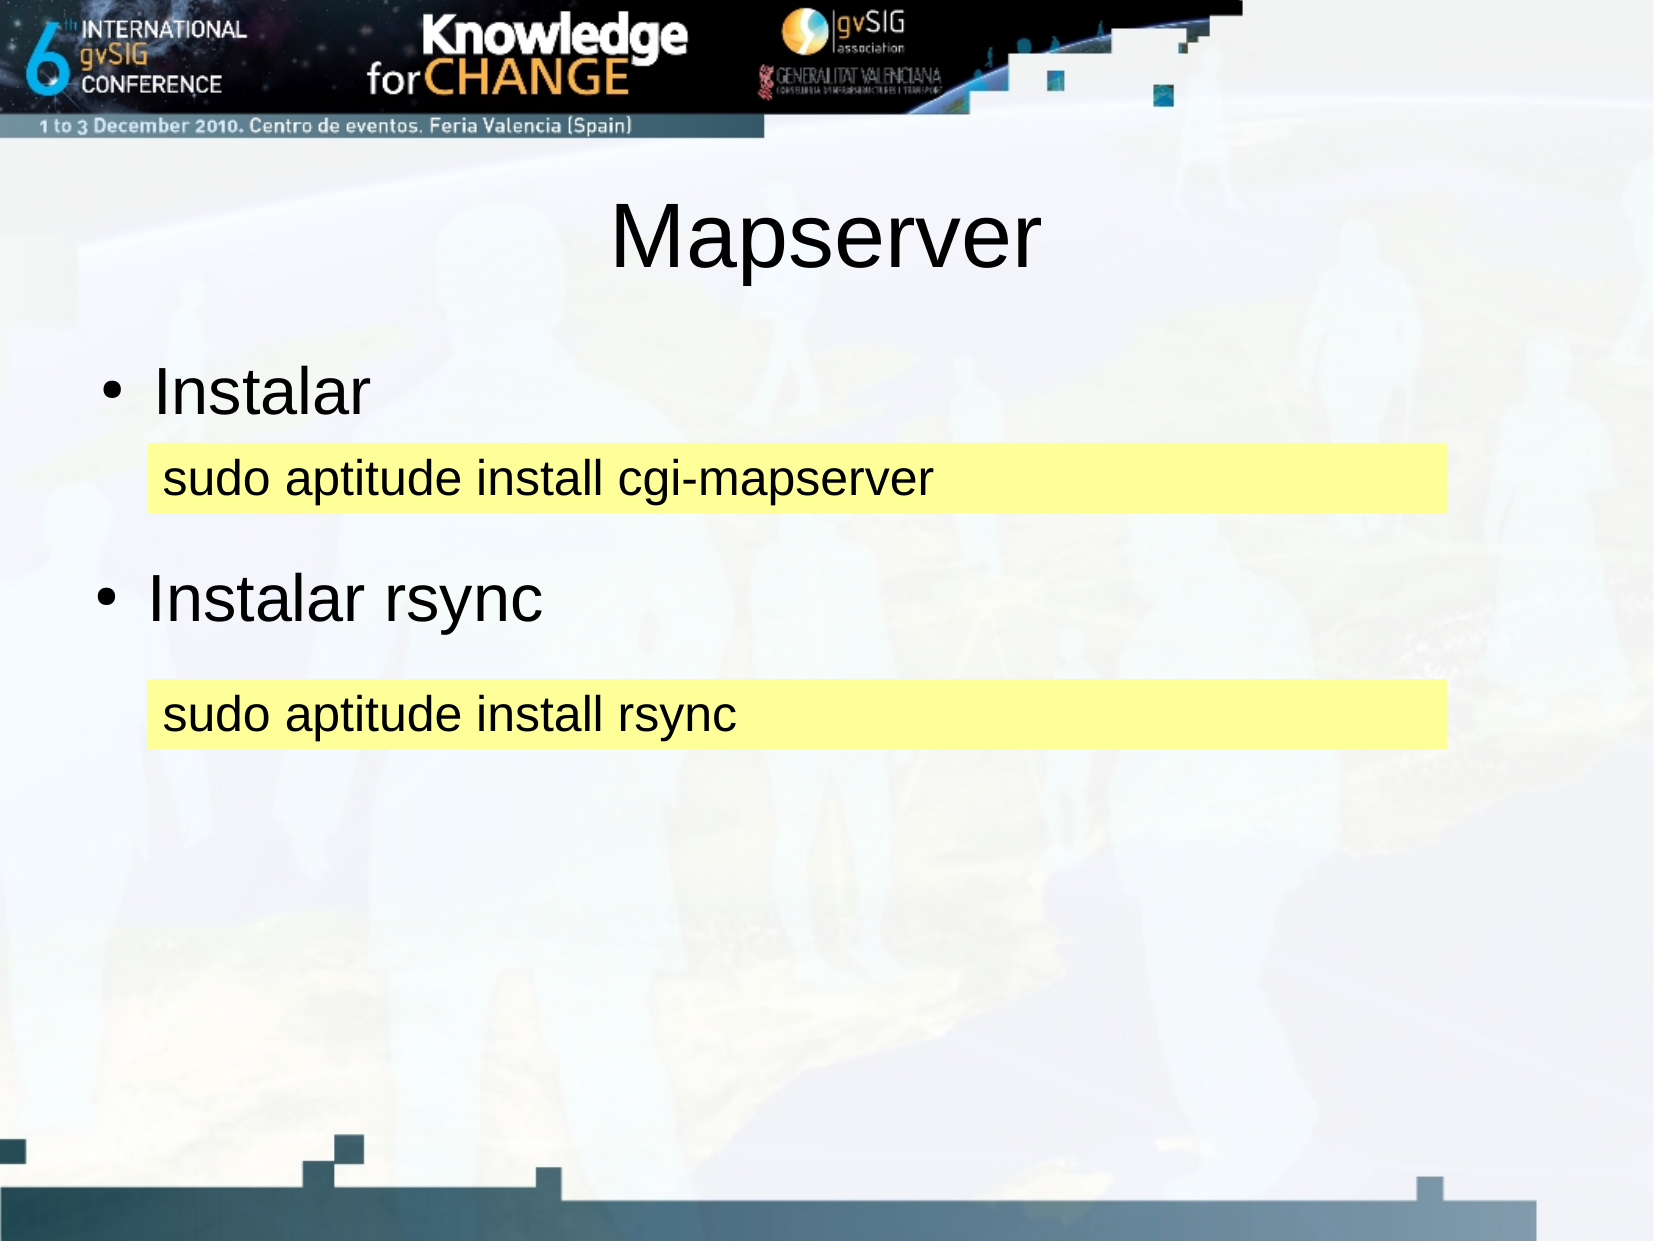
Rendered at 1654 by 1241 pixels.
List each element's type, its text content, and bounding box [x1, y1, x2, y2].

list Instalar [82, 354, 1571, 443]
list Instalar rsync [76, 561, 1565, 650]
picture [0, 0, 1654, 1241]
text_box sudo aptitude install cgi-mapserver [147, 442, 1447, 514]
title Mapserver [82, 155, 1571, 318]
text_box sudo aptitude install rsync [147, 679, 1447, 750]
